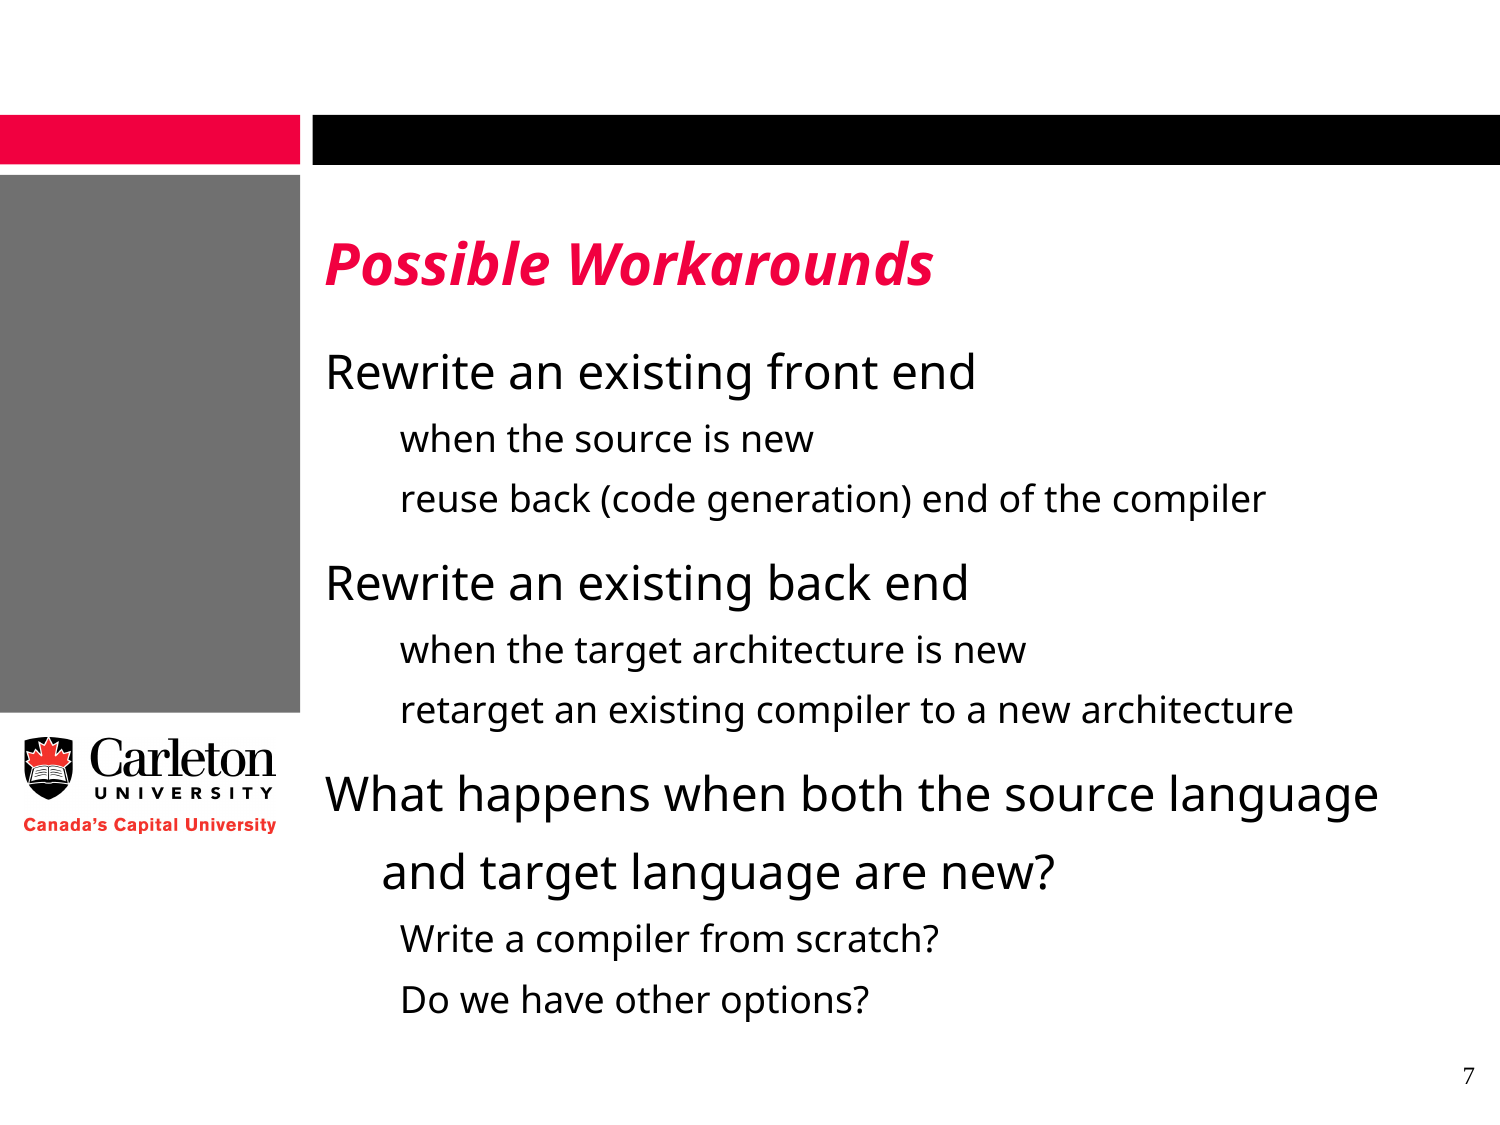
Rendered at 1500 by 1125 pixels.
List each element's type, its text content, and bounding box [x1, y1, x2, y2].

list Rewrite an existing front end when the source is new reuse back (code generation) end of the compiler Rewrite an existing back end when the target architecture is new retarget an existing compiler to a new architecture What happens when both the source language and target language are new? Write a compiler from scratch? Do we have other options? [324, 324, 1450, 1036]
picture [24, 737, 276, 834]
title Possible Workarounds [324, 194, 1450, 324]
